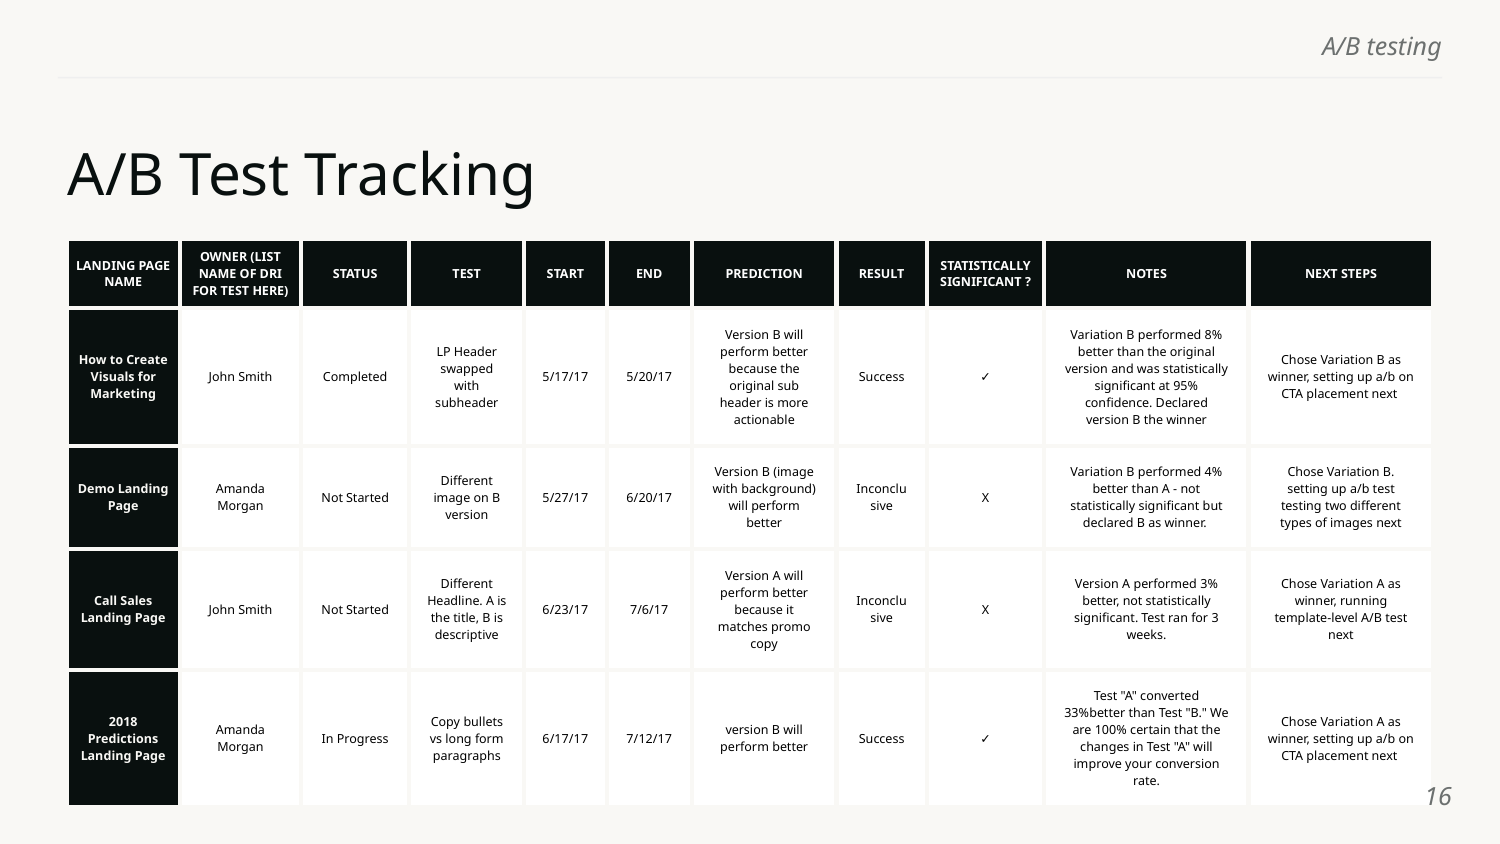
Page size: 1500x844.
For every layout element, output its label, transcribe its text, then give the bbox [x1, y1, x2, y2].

table_cell 6/20/17 [609, 448, 690, 547]
table_cell Version B (image with background) will perform better [694, 448, 834, 547]
table_header END [609, 241, 690, 306]
table_cell Call Sales Landing Page [69, 551, 178, 668]
table_cell Copy bullets vs long form paragraphs [411, 672, 522, 805]
table_cell Not Started [303, 448, 407, 547]
table_header RESULT [839, 241, 925, 306]
table_cell Chose Variation B as winner, setting up a/b on CTA placement next [1251, 310, 1431, 444]
table_header NEXT STEPS [1251, 241, 1431, 306]
table_header STATISTICALLY SIGNIFICANT ? [929, 241, 1042, 306]
slide_number <number> [1361, 764, 1452, 830]
table_cell version B will perform better [694, 672, 834, 805]
table_cell Amanda Morgan [182, 672, 299, 805]
table_cell In Progress [303, 672, 407, 805]
table_cell Variation B performed 4% better than A - not statistically significant but declared B as winner. [1046, 448, 1246, 547]
table_header STATUS [303, 241, 407, 306]
table_cell Success [839, 310, 925, 444]
table_cell Version A performed 3% better, not statistically significant. Test ran for 3 weeks. [1046, 551, 1246, 668]
table_cell X [929, 551, 1042, 668]
table_cell Success [839, 672, 925, 805]
table_cell Demo Landing Page [69, 448, 178, 547]
table_cell 6/23/17 [526, 551, 605, 668]
table_cell Chose Variation B. setting up a/b test testing two different types of images next [1251, 448, 1431, 547]
table_cell LP Header swapped with subheader [411, 310, 522, 444]
table_cell John Smith [182, 551, 299, 668]
table_cell 2018 Predictions Landing Page [69, 672, 178, 805]
table_header LANDING PAGE NAME [69, 241, 178, 306]
table_cell Amanda Morgan [182, 448, 299, 547]
table_header OWNER (LIST NAME OF DRI FOR TEST HERE) [182, 241, 299, 306]
table_cell Different Headline. A is the title, B is descriptive [411, 551, 522, 668]
table_cell Variation B performed 8% better than the original version and was statistically significant at 95% confidence. Declared version B the winner [1046, 310, 1246, 444]
table_header NOTES [1046, 241, 1246, 306]
table_header TEST [411, 241, 522, 306]
table_cell Version B will perform better because the original sub header is more actionable [694, 310, 834, 444]
table_cell Different image on B version [411, 448, 522, 547]
table_cell Test "A" converted 33%better than Test "B." We are 100% certain that the changes in Test "A" will improve your conversion rate. [1046, 672, 1246, 805]
table_cell How to Create Visuals for Marketing [69, 310, 178, 444]
table_cell Not Started [303, 551, 407, 668]
table_cell Version A will perform better because it matches promo copy [694, 551, 834, 668]
table_cell 5/27/17 [526, 448, 605, 547]
table_header PREDICTION [694, 241, 834, 306]
table_cell Chose Variation A as winner, setting up a/b on CTA placement next [1251, 672, 1431, 805]
table_header START [526, 241, 605, 306]
table_cell Chose Variation A as winner, running template-level A/B test next [1251, 551, 1431, 668]
table_cell 7/12/17 [609, 672, 690, 805]
table_cell 7/6/17 [609, 551, 690, 668]
table_cell ✓ [929, 672, 1042, 805]
table_cell ✓ [929, 310, 1042, 444]
table_cell Inconclusive [839, 551, 925, 668]
title A/B Test Tracking [67, 136, 1452, 213]
table_cell X [929, 448, 1042, 547]
table_cell 5/17/17 [526, 310, 605, 444]
table_cell John Smith [182, 310, 299, 444]
table_cell 5/20/17 [609, 310, 690, 444]
table_cell Inconclusive [839, 448, 925, 547]
table_cell 6/17/17 [526, 672, 605, 805]
table_cell Completed [303, 310, 407, 444]
